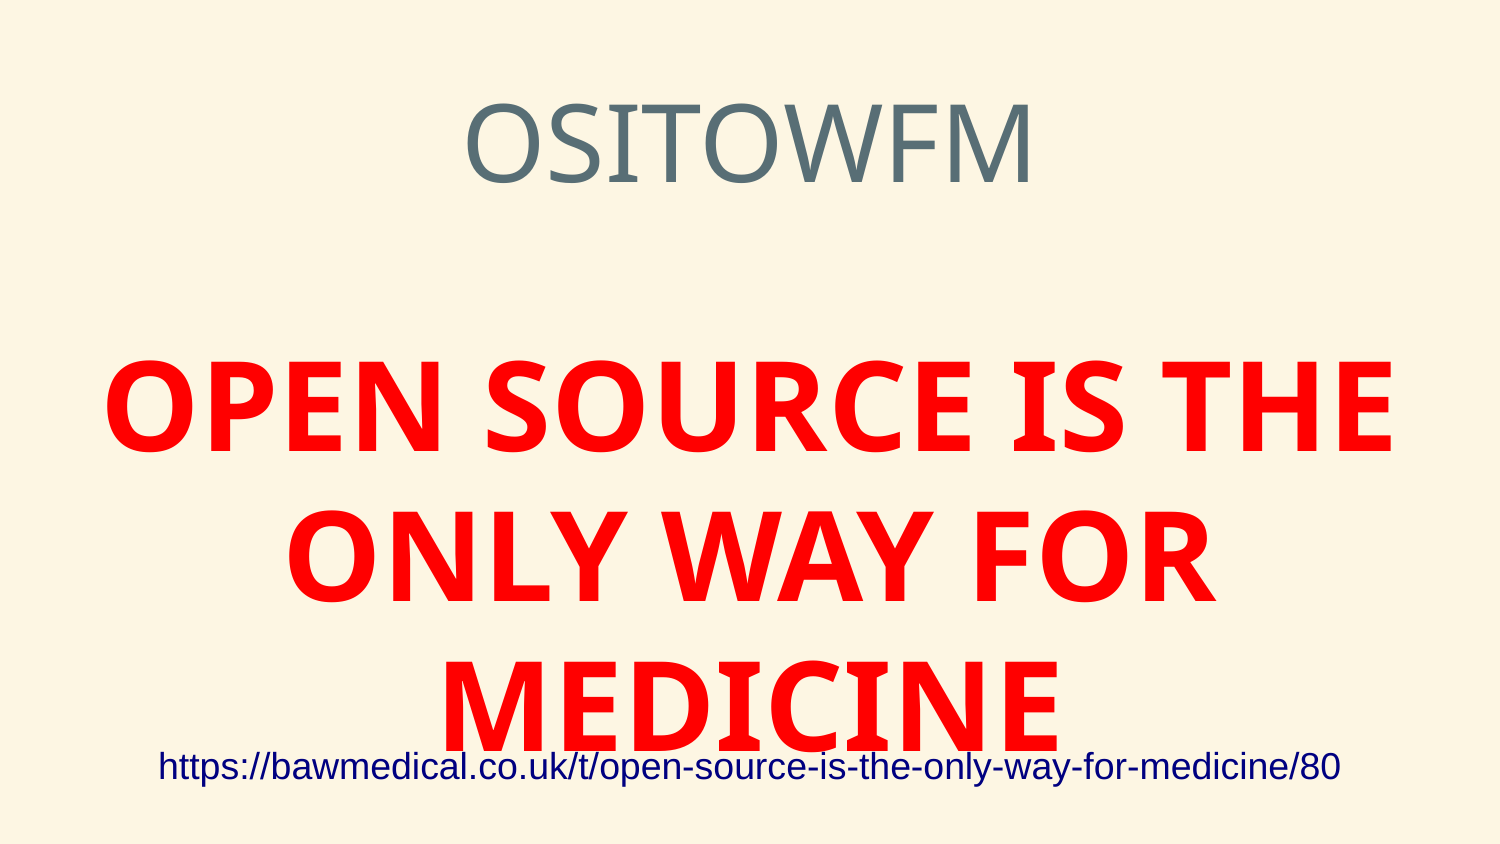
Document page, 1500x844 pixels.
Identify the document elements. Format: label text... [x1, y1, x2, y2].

subtitle OPEN SOURCE IS THE ONLY WAY FOR MEDICINE [51, 241, 1449, 683]
text_box https://bawmedical.co.uk/t/open-source-is-the-only-way-for-medicine/80 [0, 726, 1500, 802]
title OSITOWFM [51, 15, 1449, 220]
